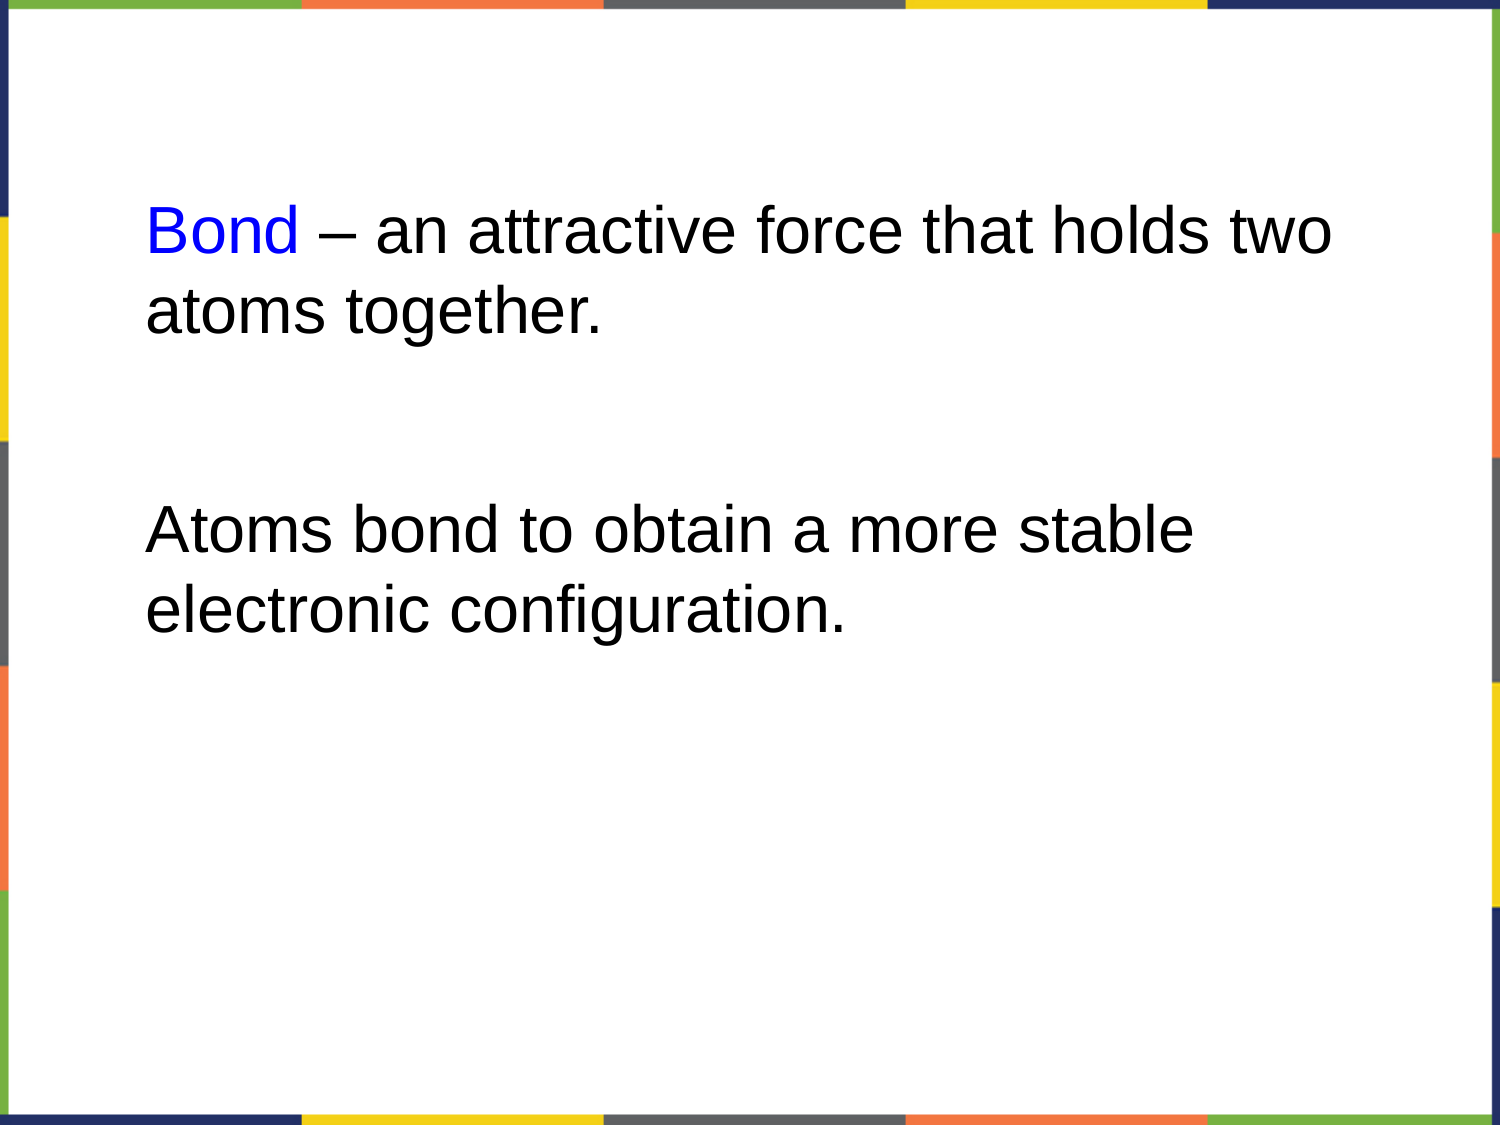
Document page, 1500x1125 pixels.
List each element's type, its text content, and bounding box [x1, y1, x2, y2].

picture [0, 0, 1500, 1125]
list Bond – an attractive force that holds two atoms together. Atoms bond to obtain a more stable electronic configuration. [60, 179, 1385, 893]
